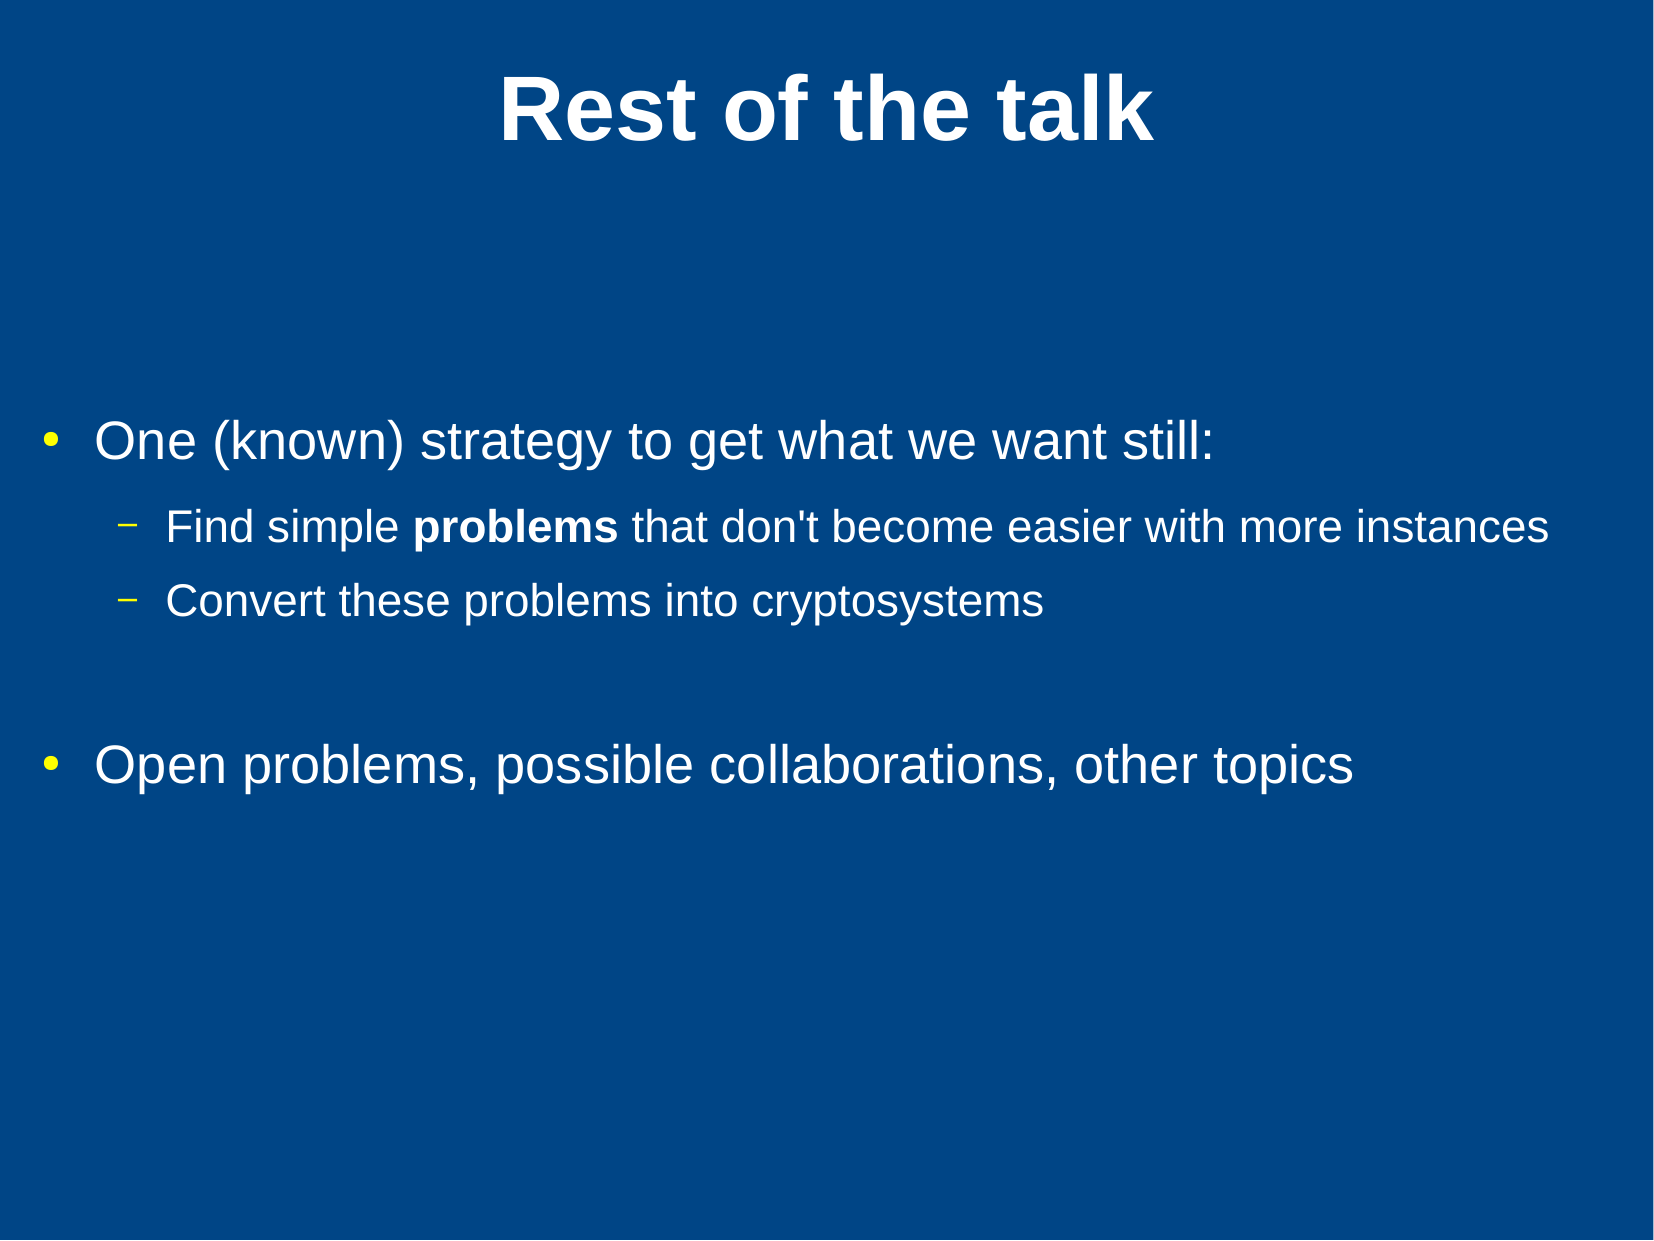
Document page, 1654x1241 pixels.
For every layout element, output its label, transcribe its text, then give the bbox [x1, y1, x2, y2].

list One (known) strategy to get what we want still: Find simple problems that don't become easier with more instances Convert these problems into cryptosystems Open problems, possible collaborations, other topics [23, 230, 1642, 1152]
title Rest of the talk [11, 5, 1642, 213]
